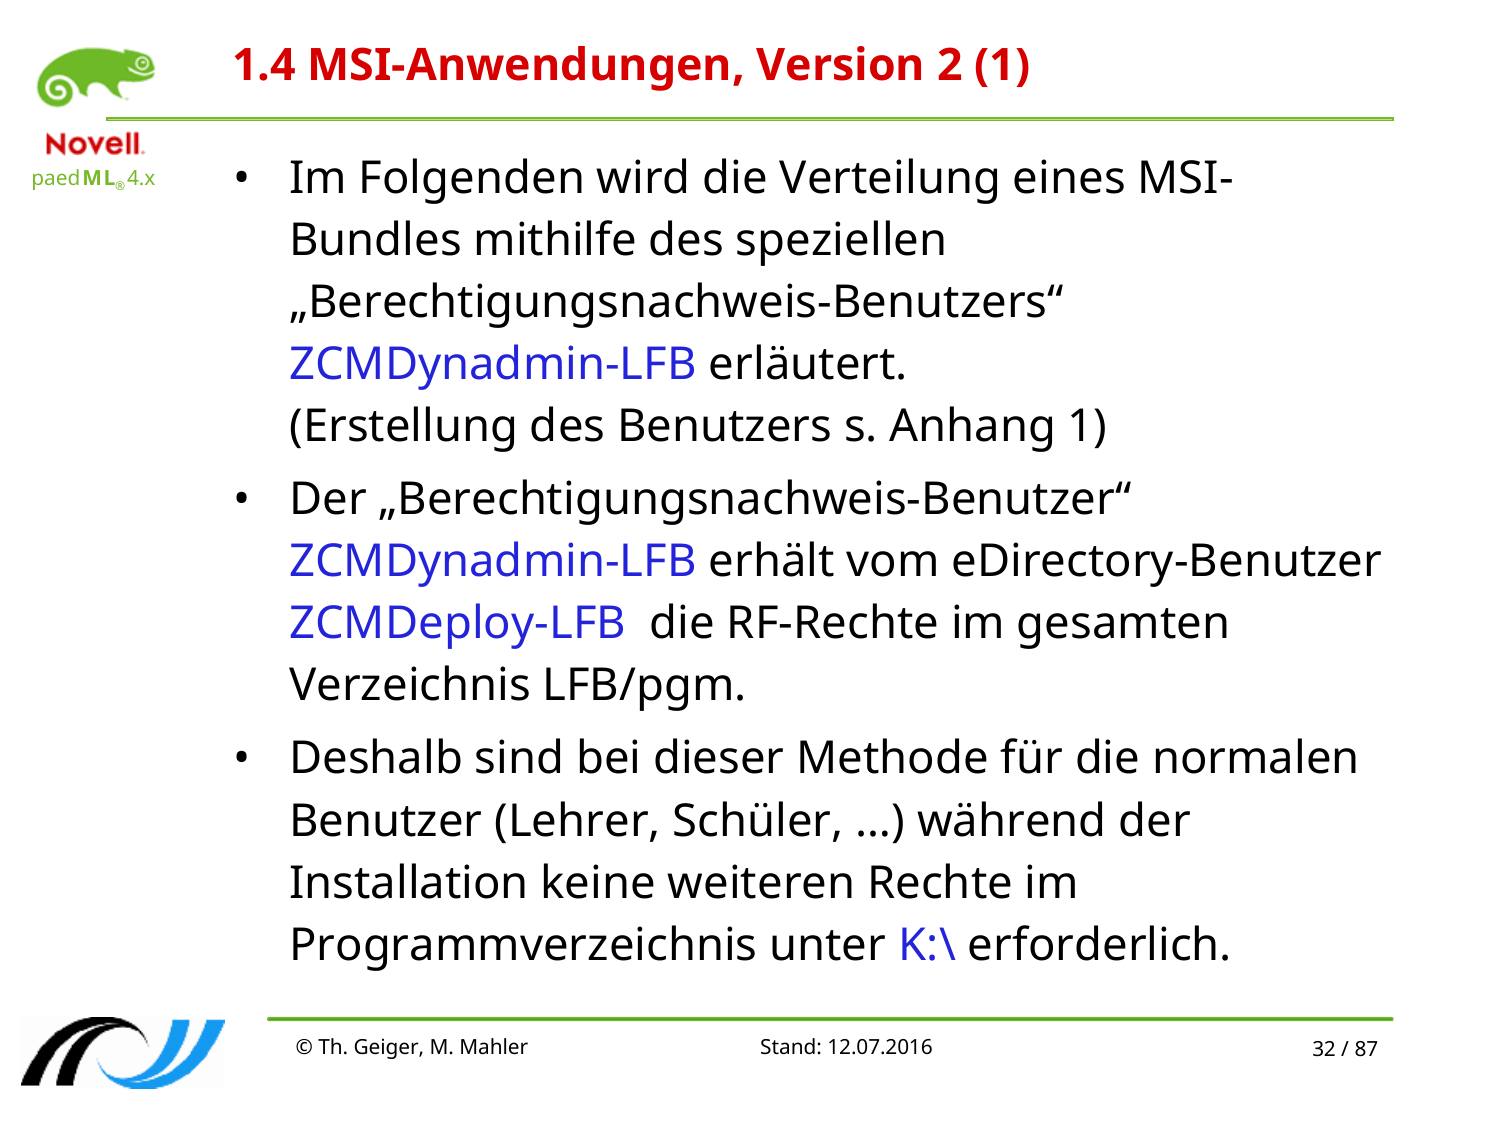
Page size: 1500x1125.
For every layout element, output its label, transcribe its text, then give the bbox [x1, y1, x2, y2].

picture [21, 1017, 225, 1089]
picture [24, 32, 167, 175]
list Im Folgenden wird die Verteilung eines MSI-Bundles mithilfe des speziellen „Berechtigungsnachweis-Benutzers“ ZCMDynadmin-LFB erläutert. (Erstellung des Benutzers s. Anhang 1) Der „Berechtigungsnachweis-Benutzer“ ZCMDynadmin-LFB erhält vom eDirectory-Benutzer ZCMDeploy-LFB die RF-Rechte im gesamten Verzeichnis LFB/pgm. Deshalb sind bei dieser Methode für die normalen Benutzer (Lehrer, Schüler, …) während der Installation keine weiteren Rechte im Programmverzeichnis unter K:\ erforderlich. [233, 144, 1391, 887]
title 1.4 MSI-Anwendungen, Version 2 (1) [232, 0, 1388, 126]
